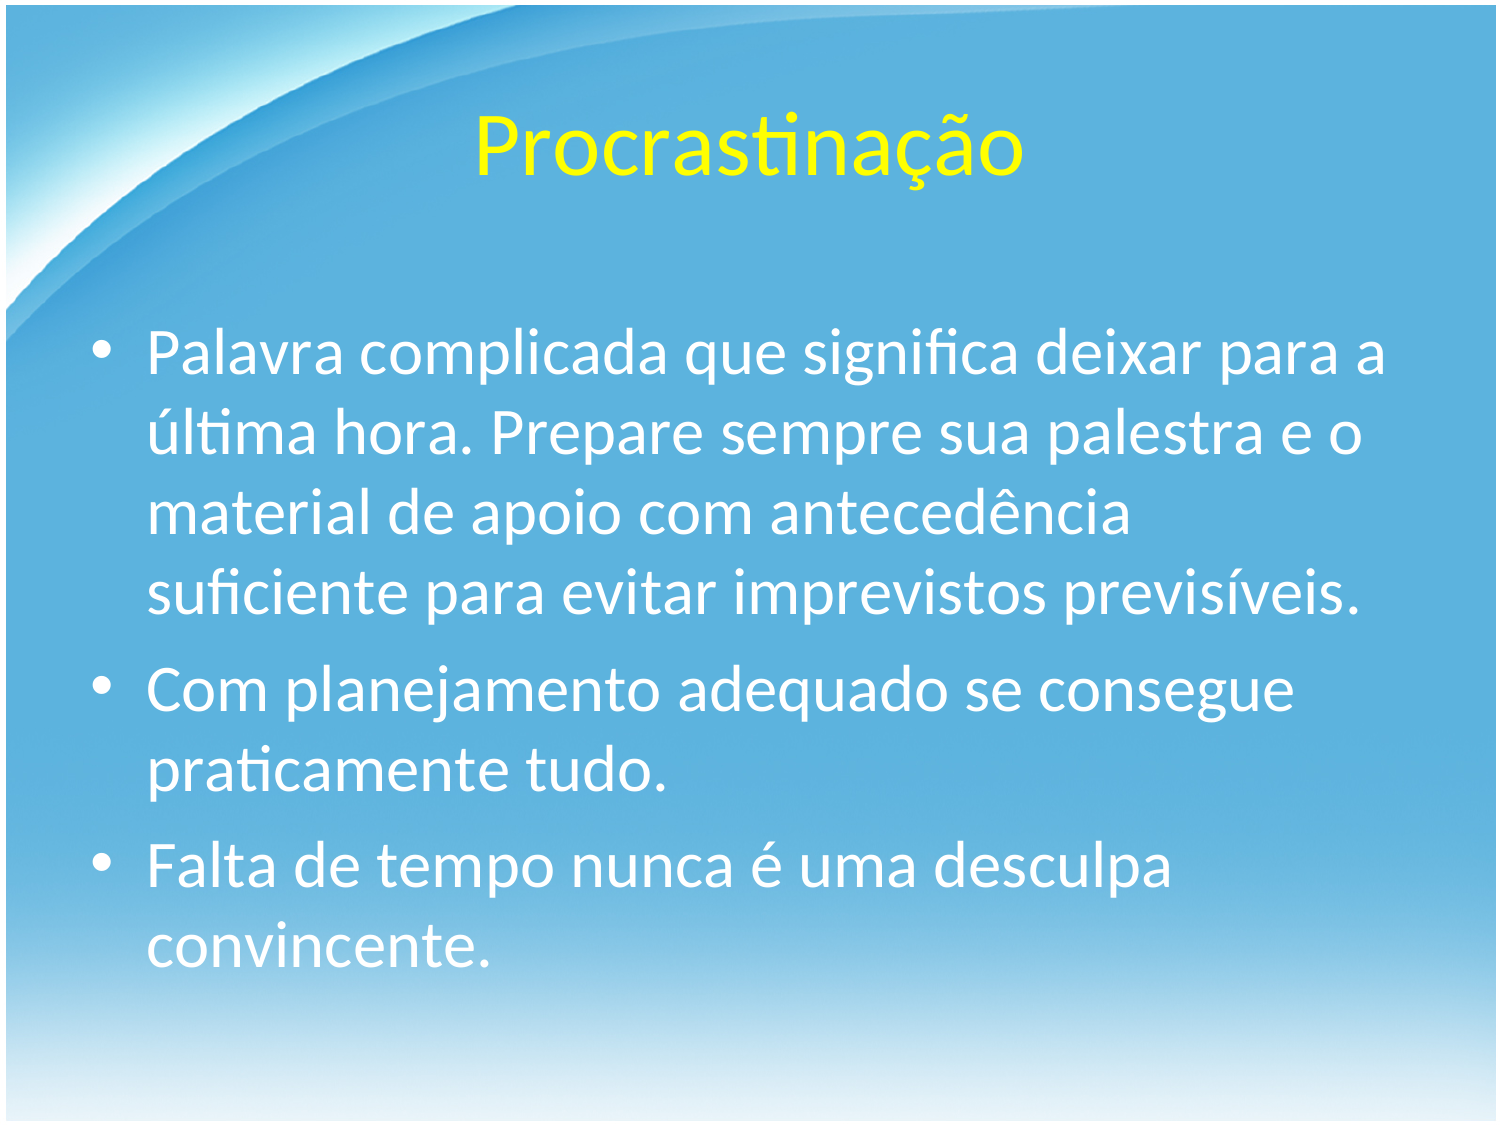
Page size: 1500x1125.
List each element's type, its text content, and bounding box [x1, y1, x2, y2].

text_box Palavra complicada que significa deixar para a última hora. Prepare sempre sua palestra e o material de apoio com antecedência suficiente para evitar imprevistos previsíveis. Com planejamento adequado se consegue praticamente tudo. Falta de tempo nunca é uma desculpa convincente. [75, 300, 1426, 1043]
title Procrastinação [75, 21, 1425, 257]
picture [0, 0, 1500, 1125]
